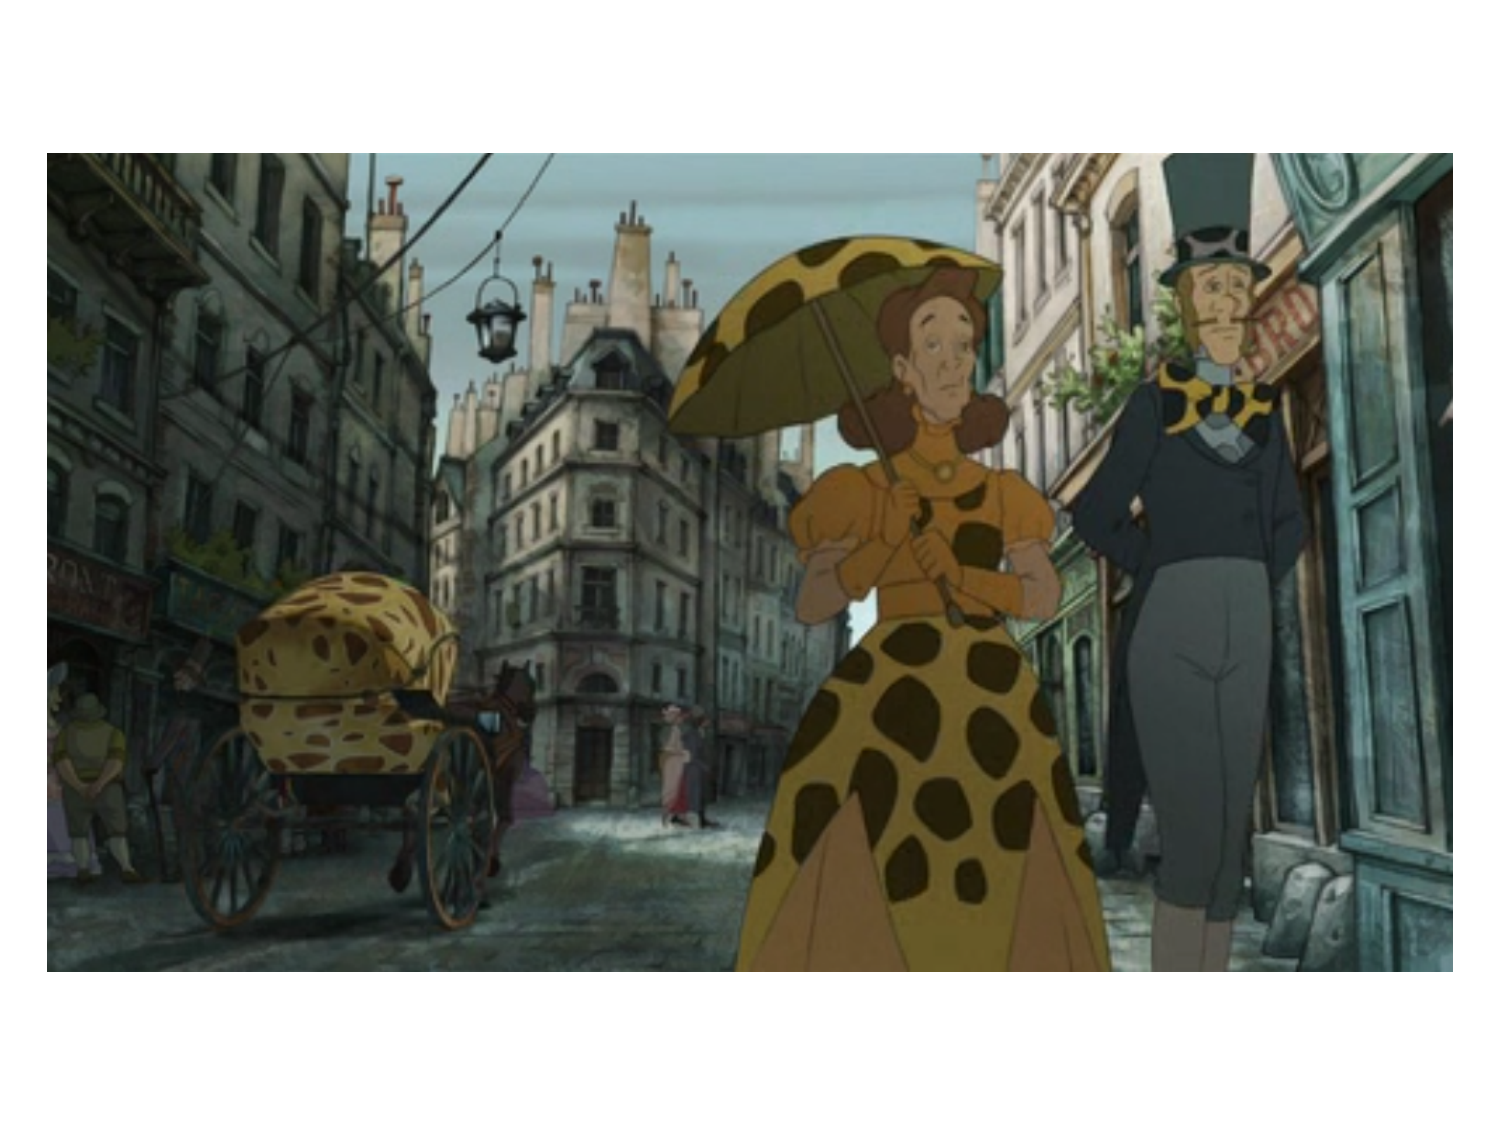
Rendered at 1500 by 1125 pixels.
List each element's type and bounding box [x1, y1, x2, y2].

picture [47, 153, 1453, 972]
